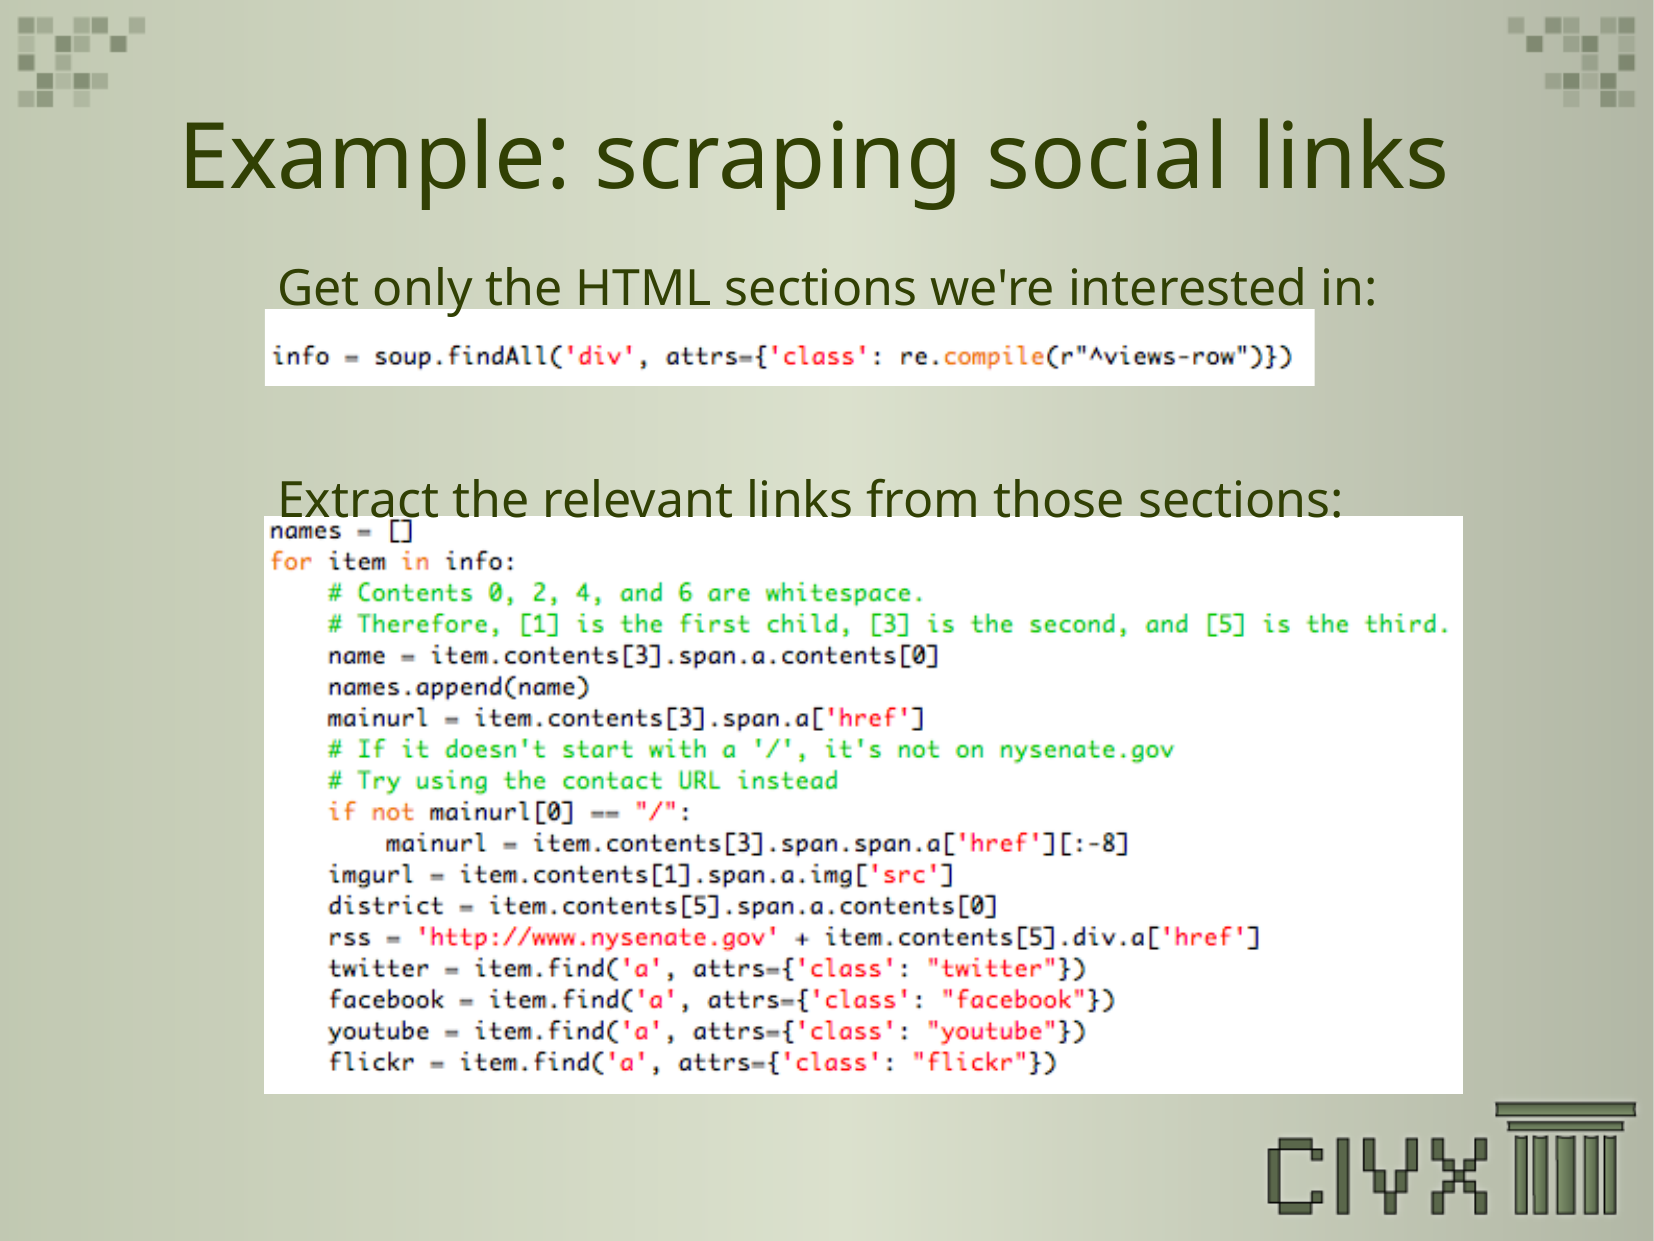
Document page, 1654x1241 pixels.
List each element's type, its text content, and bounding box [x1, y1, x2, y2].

picture [0, 0, 1654, 1241]
text_box Get only the HTML sections we're interested in: [262, 244, 1426, 376]
text_box Extract the relevant links from those sections: [262, 456, 1463, 530]
title Example: scraping social links [82, 49, 1571, 257]
